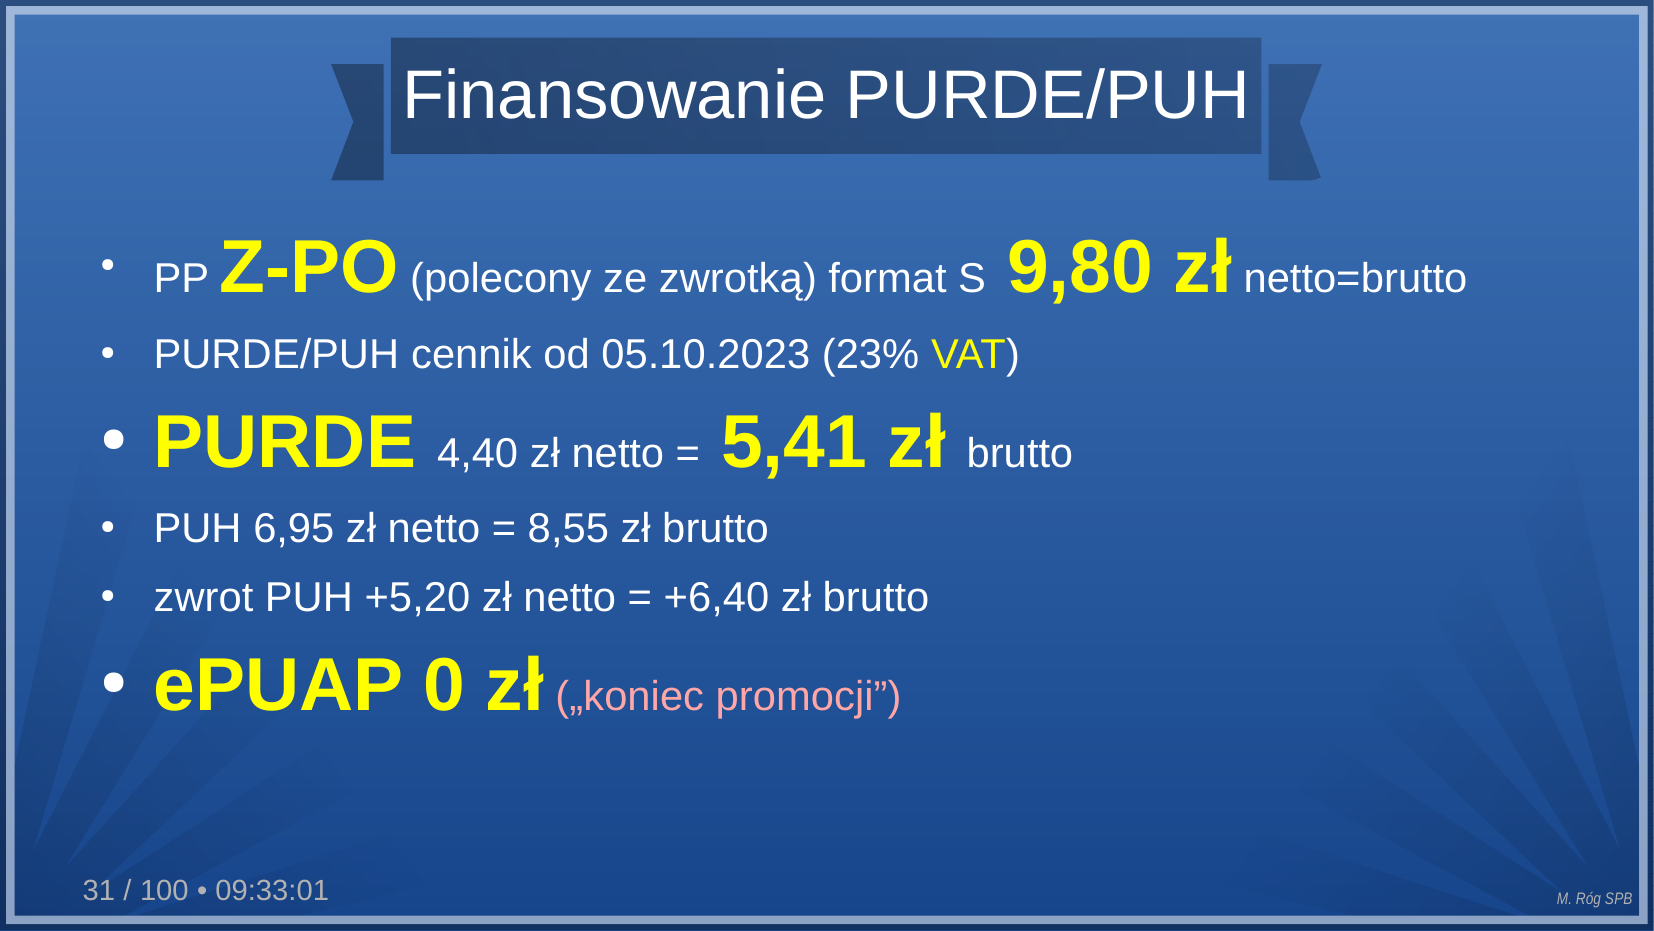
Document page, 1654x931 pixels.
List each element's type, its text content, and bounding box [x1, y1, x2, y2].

list PP Z-PO (polecony ze zwrotką) format S 9,80 zł netto=brutto PURDE/PUH cennik od 05.10.2023 (23% VAT) PURDE 4,40 zł netto = 5,41 zł brutto PUH 6,95 zł netto = 8,55 zł brutto zwrot PUH +5,20 zł netto = +6,40 zł brutto ePUAP 0 zł („koniec promocji”) [82, 224, 1571, 848]
title Finansowanie PURDE/PUH [389, 35, 1264, 154]
